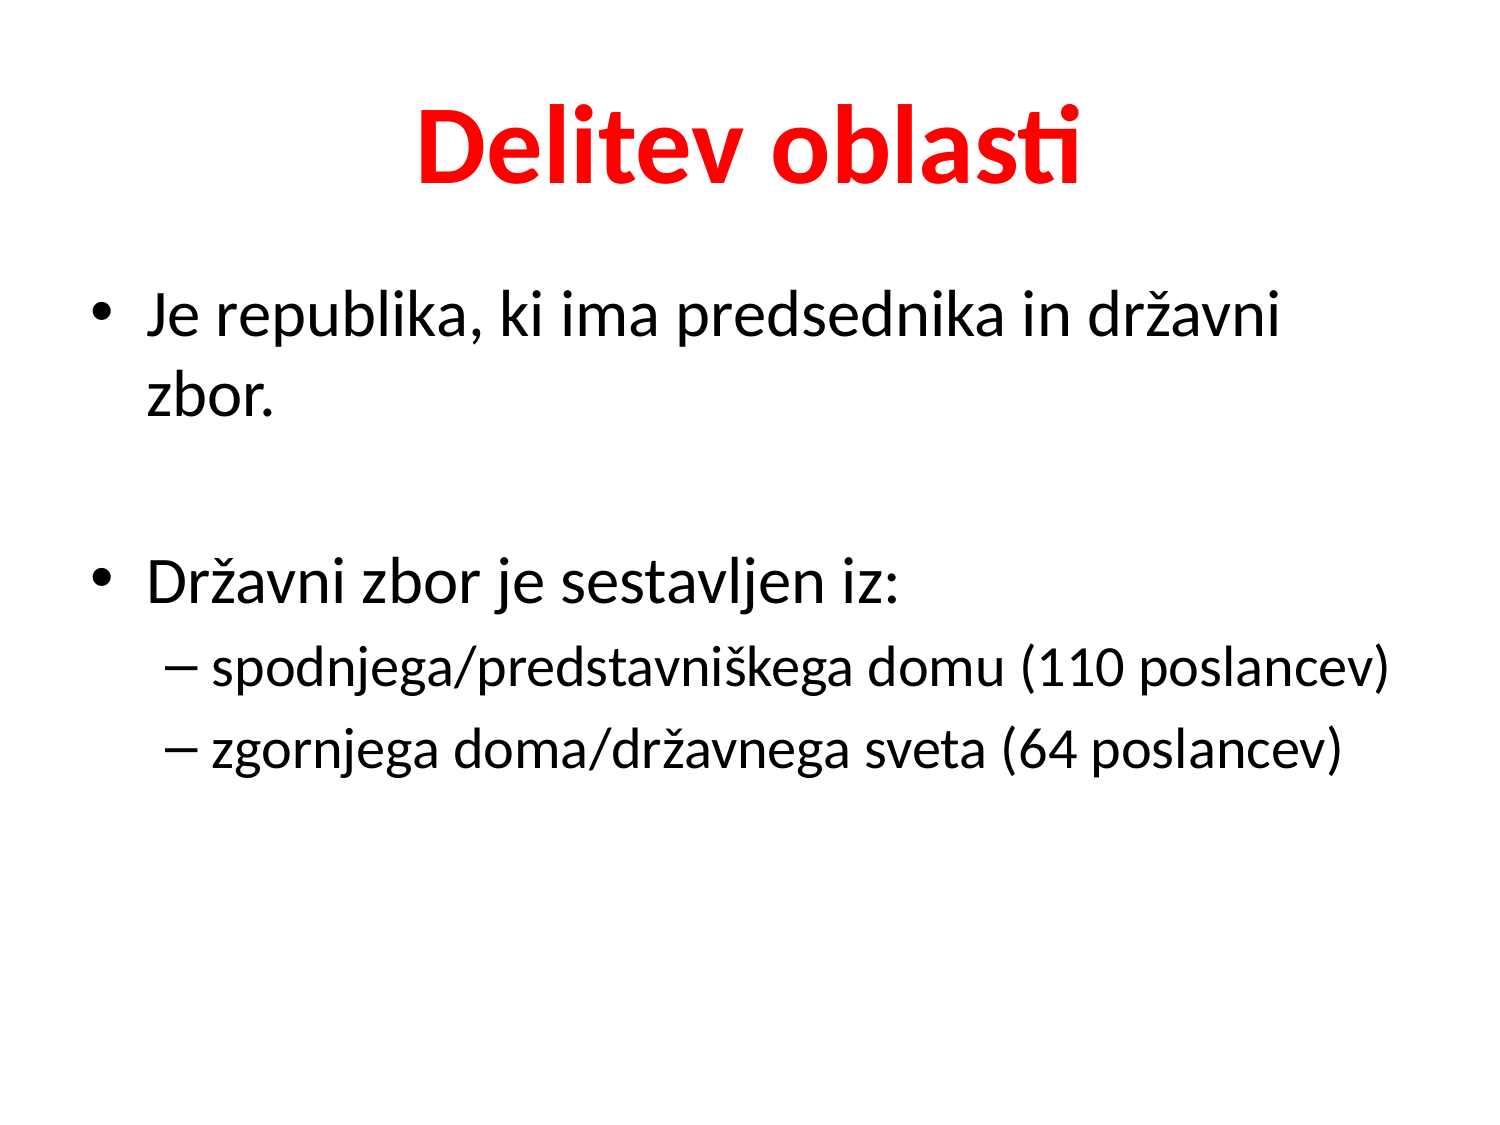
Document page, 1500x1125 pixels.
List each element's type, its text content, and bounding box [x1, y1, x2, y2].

list Je republika, ki ima predsednika in državni zbor. Državni zbor je sestavljen iz: spodnjega/predstavniškega domu (110 poslancev) zgornjega doma/državnega sveta (64 poslancev) [75, 262, 1425, 1005]
title Delitev oblasti [75, 45, 1425, 233]
